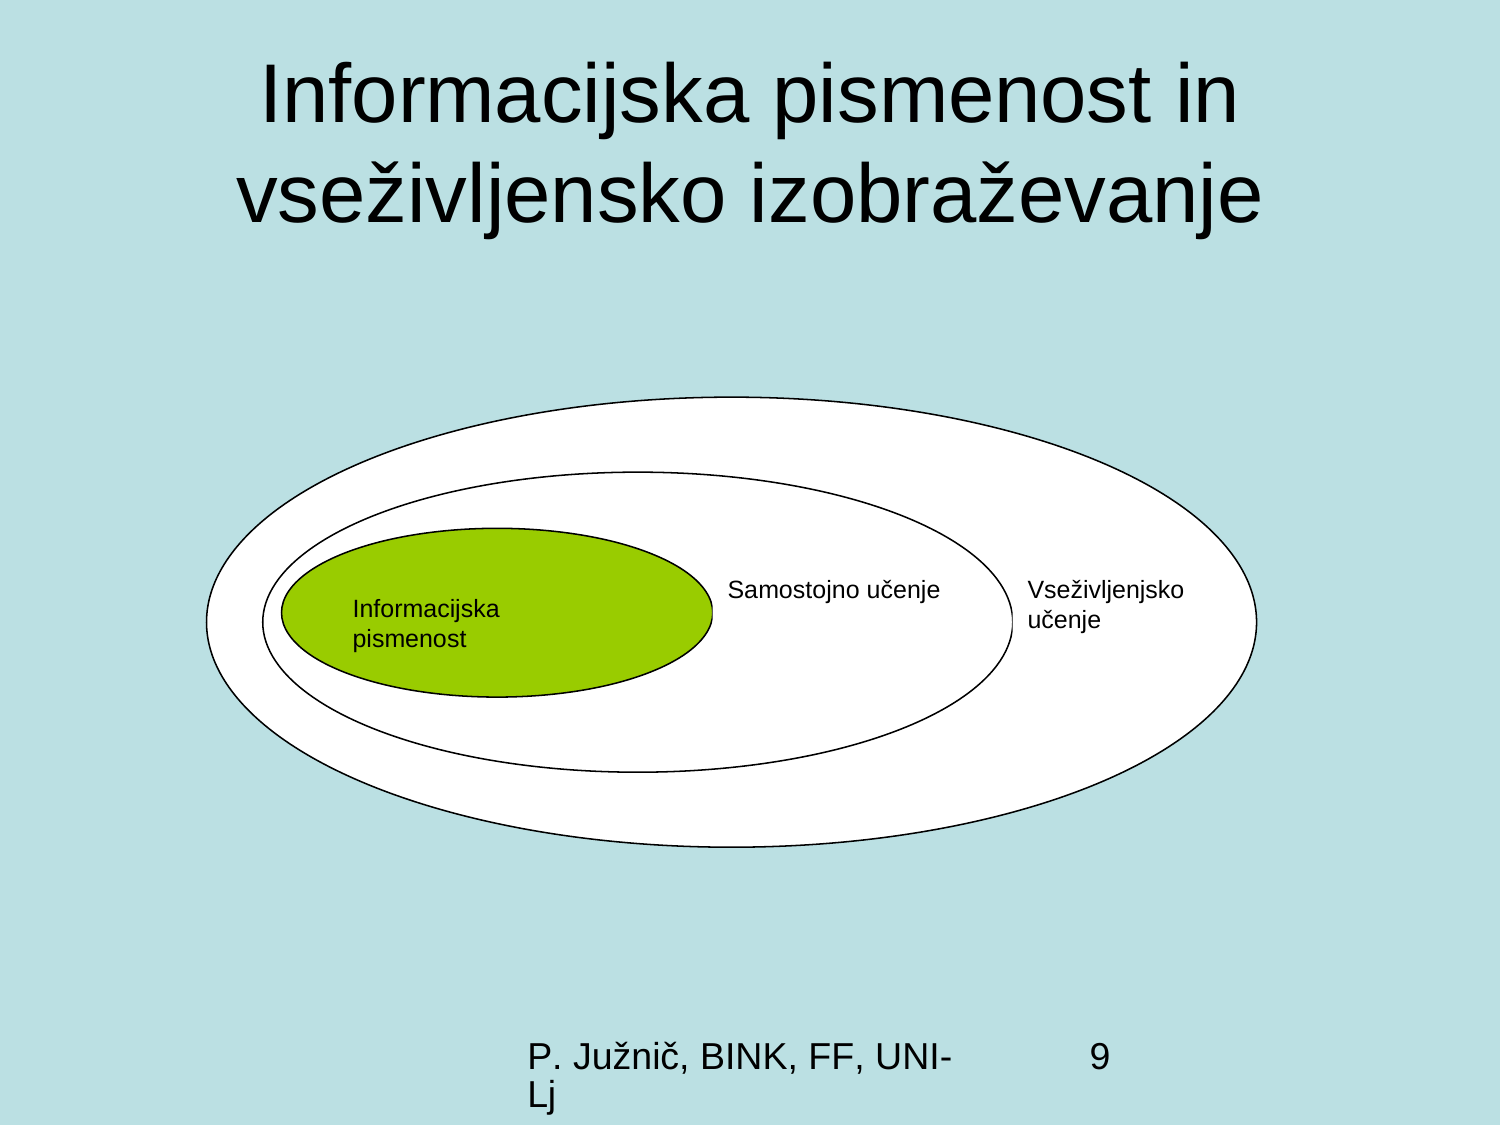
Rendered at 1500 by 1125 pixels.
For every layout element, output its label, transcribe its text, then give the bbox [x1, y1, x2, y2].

text_box Vseživljenjsko učenje [1012, 565, 1238, 641]
title Informacijska pismenost in vseživljensko izobraževanje [75, 31, 1426, 247]
text_box Informacijska pismenost [337, 584, 601, 660]
text_box Samostojno učenje [712, 565, 976, 660]
text_box [206, 397, 1257, 848]
